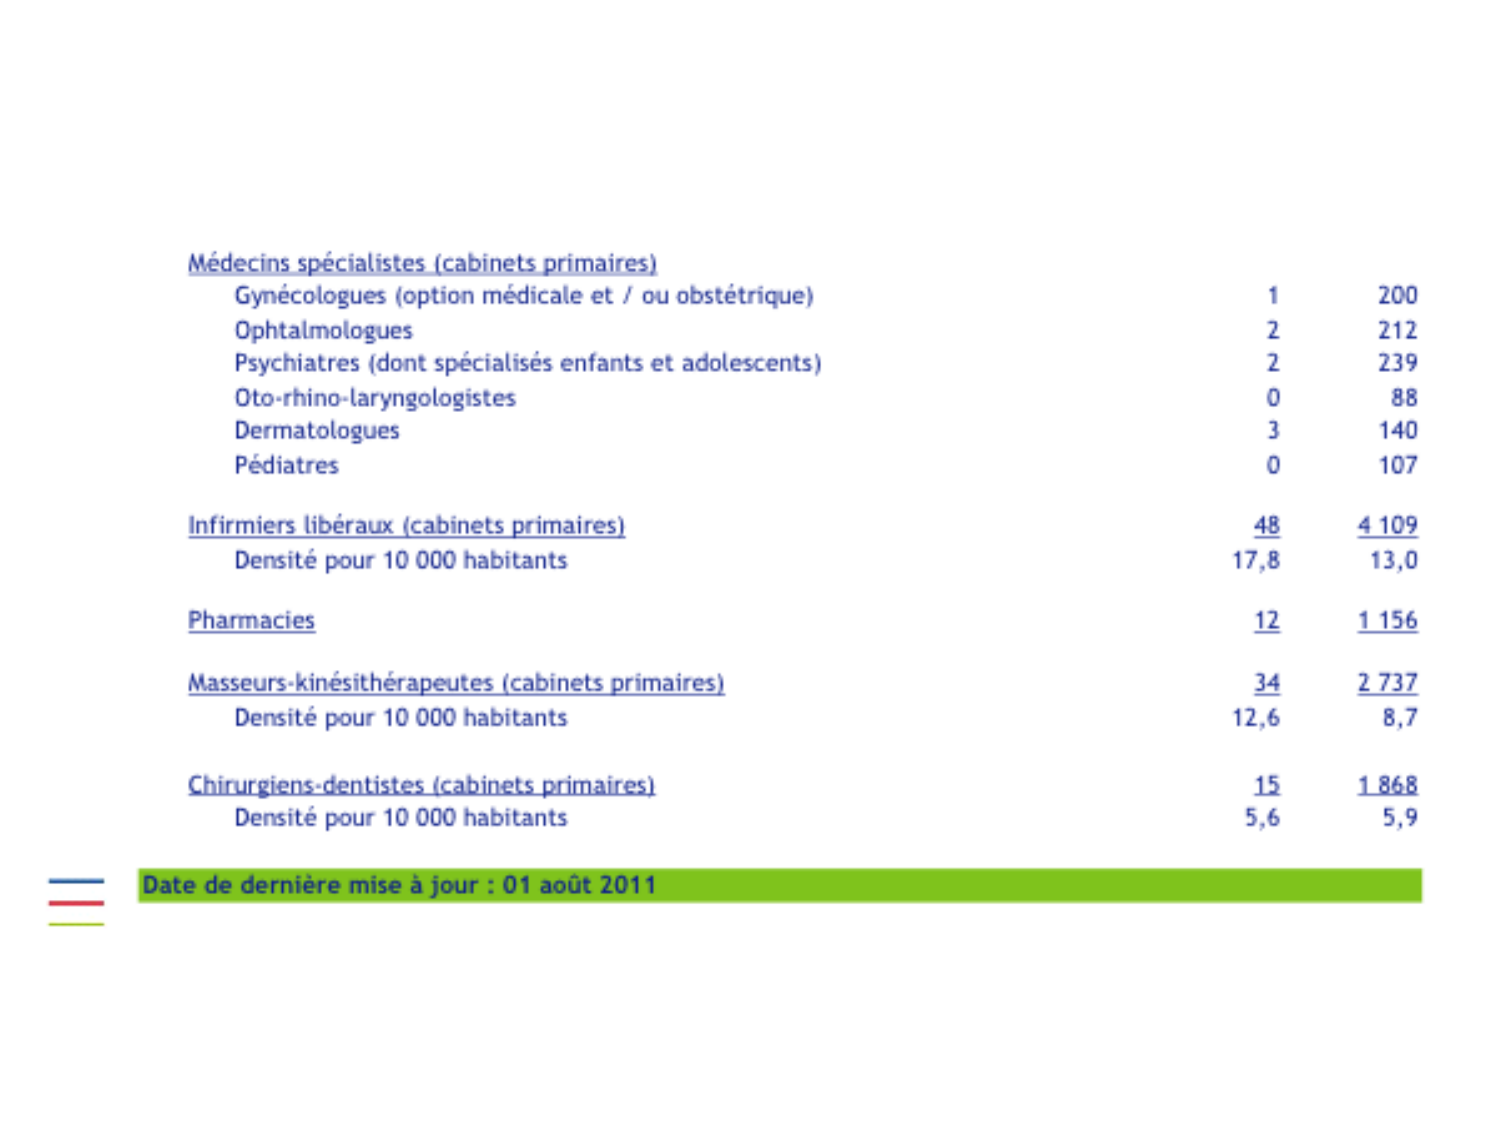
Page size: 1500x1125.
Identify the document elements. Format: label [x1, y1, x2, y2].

picture [0, 237, 1460, 989]
